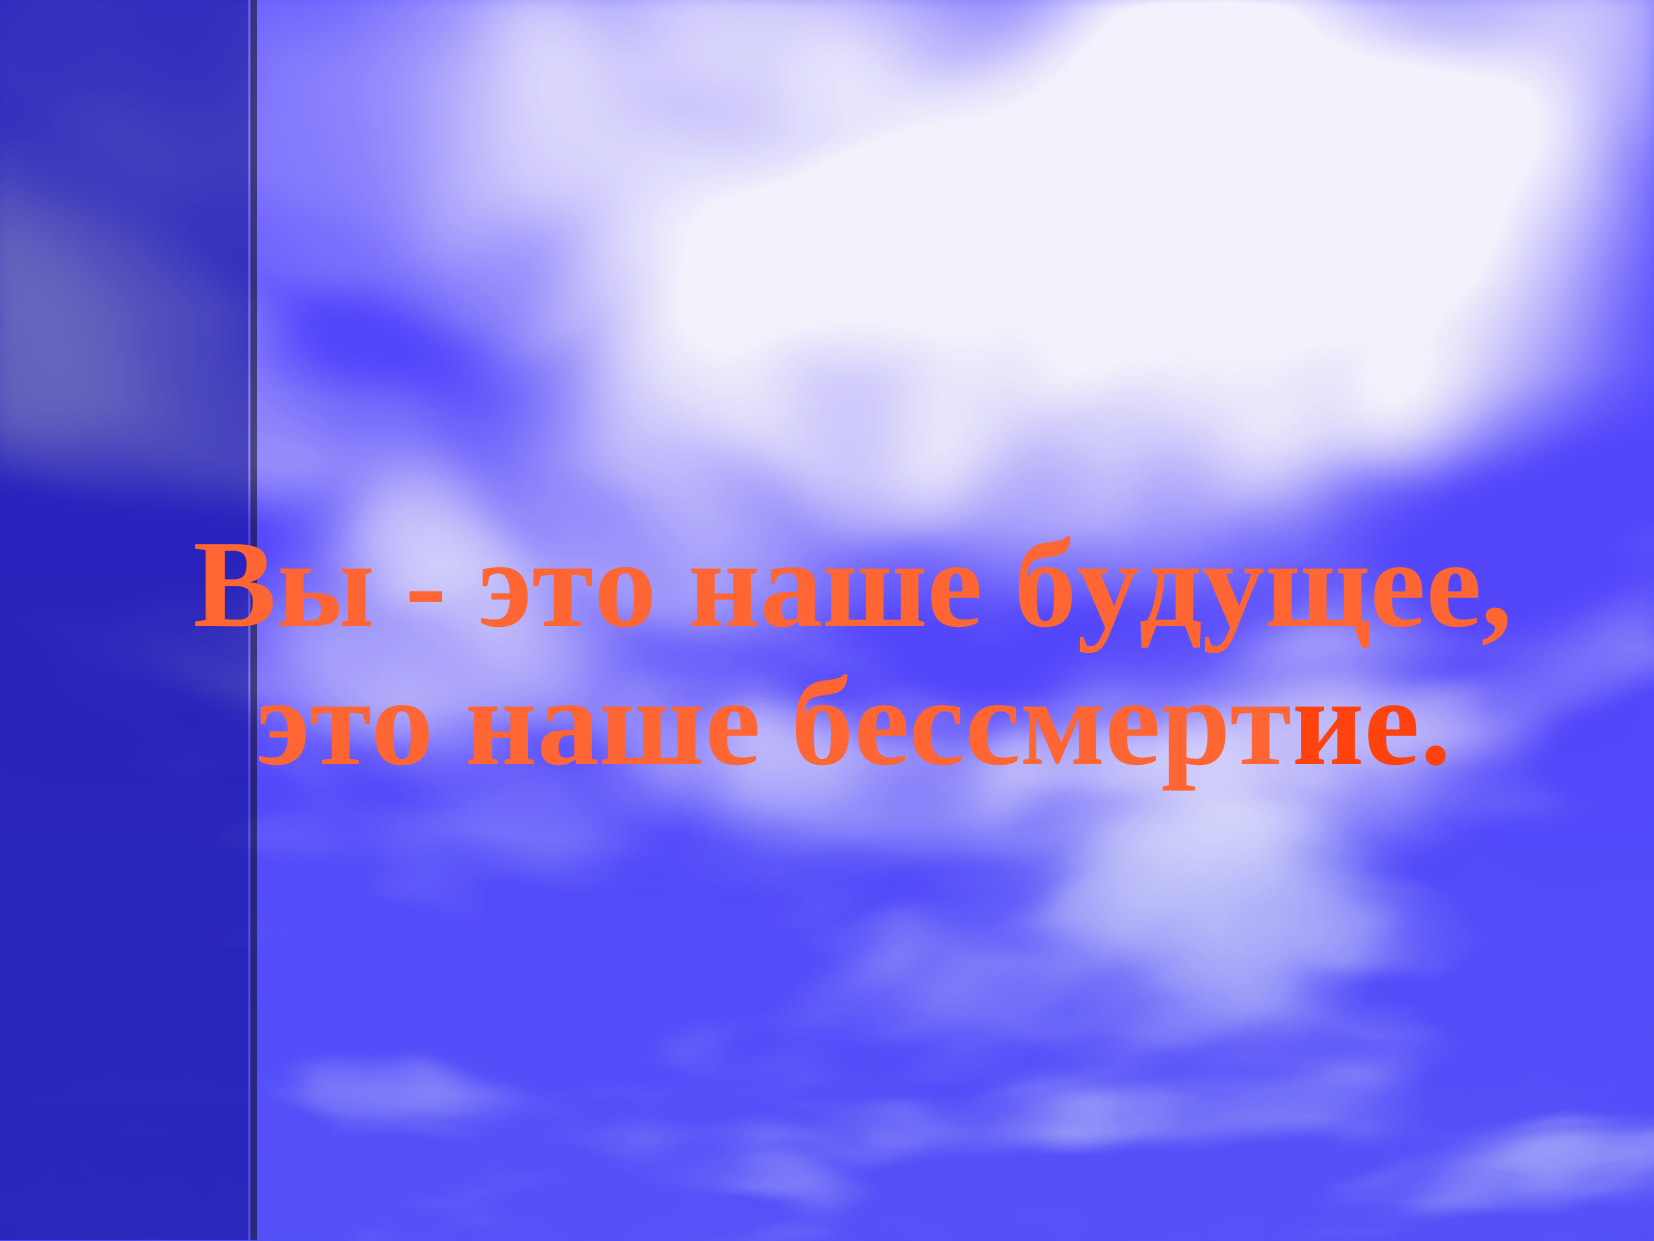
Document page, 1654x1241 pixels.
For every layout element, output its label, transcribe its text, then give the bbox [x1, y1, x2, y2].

title Вы - это наше будущее, это наше бессмертие. [147, 0, 1560, 792]
